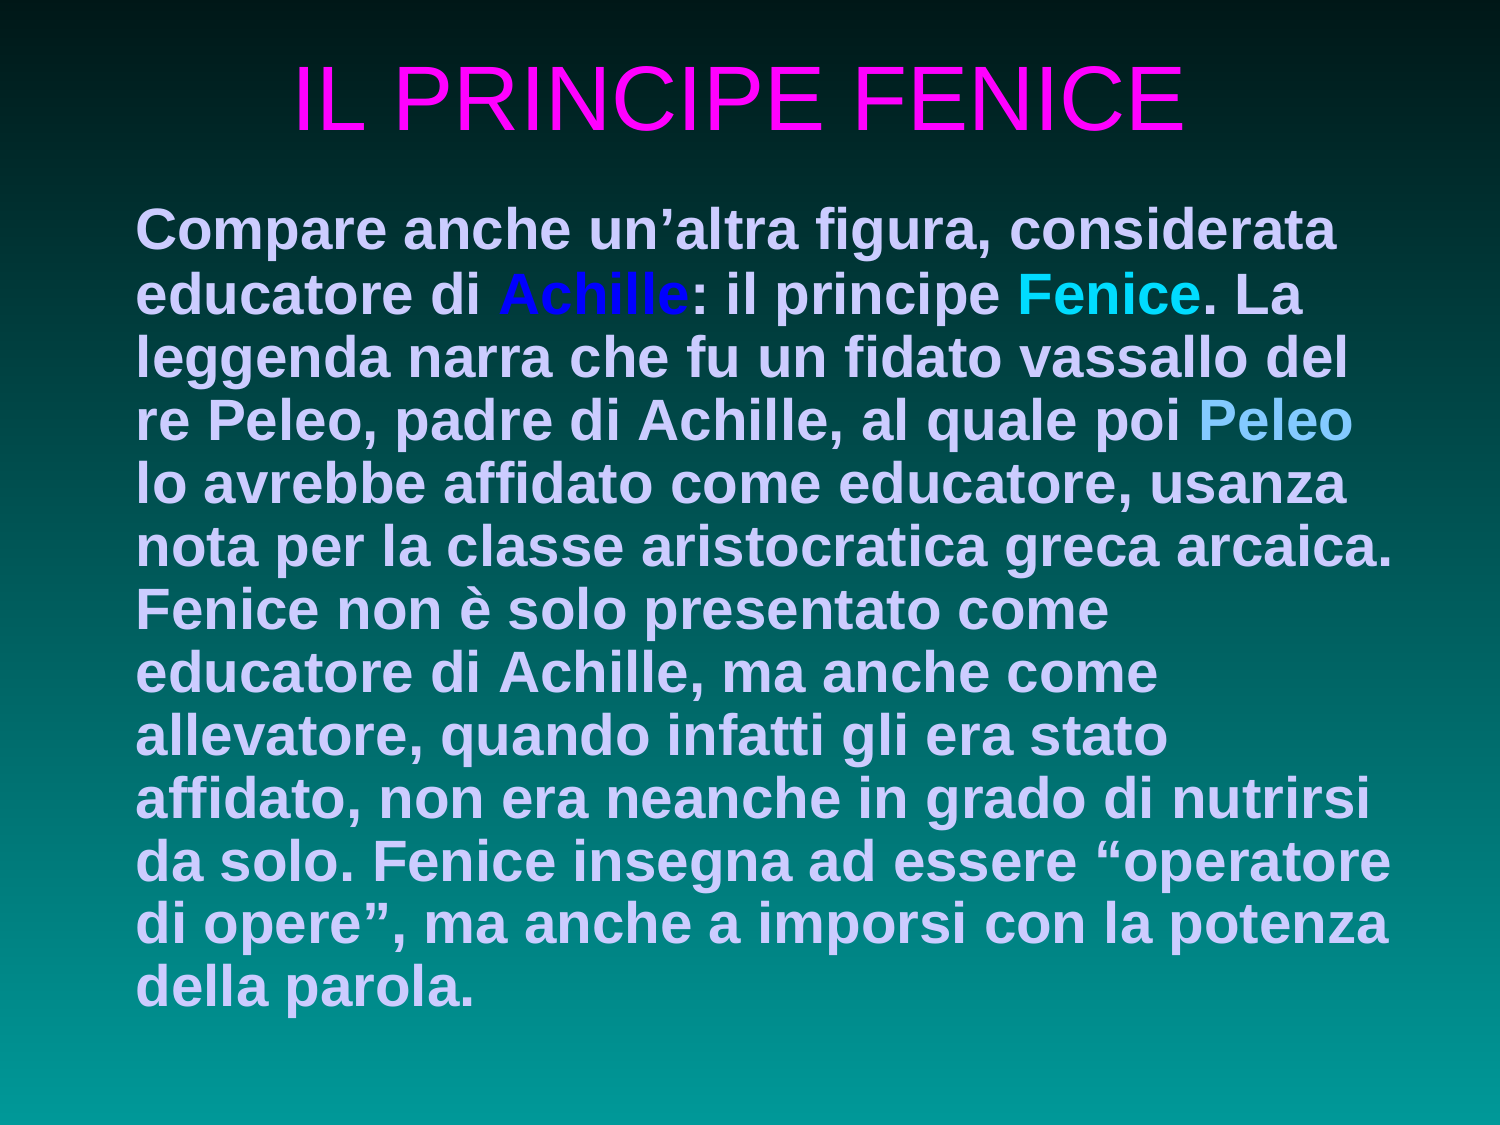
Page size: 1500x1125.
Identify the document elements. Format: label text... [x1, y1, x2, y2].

list Compare anche un’altra figura, considerata educatore di Achille: il principe Fenice. La leggenda narra che fu un fidato vassallo del re Peleo, padre di Achille, al quale poi Peleo lo avrebbe affidato come educatore, usanza nota per la classe aristocratica greca arcaica. Fenice non è solo presentato come educatore di Achille, ma anche come allevatore, quando infatti gli era stato affidato, non era neanche in grado di nutrirsi da solo. Fenice insegna ad essere “operatore di opere”, ma anche a imporsi con la potenza della parola. [64, 184, 1415, 1048]
title IL PRINCIPE FENICE [64, 0, 1415, 184]
